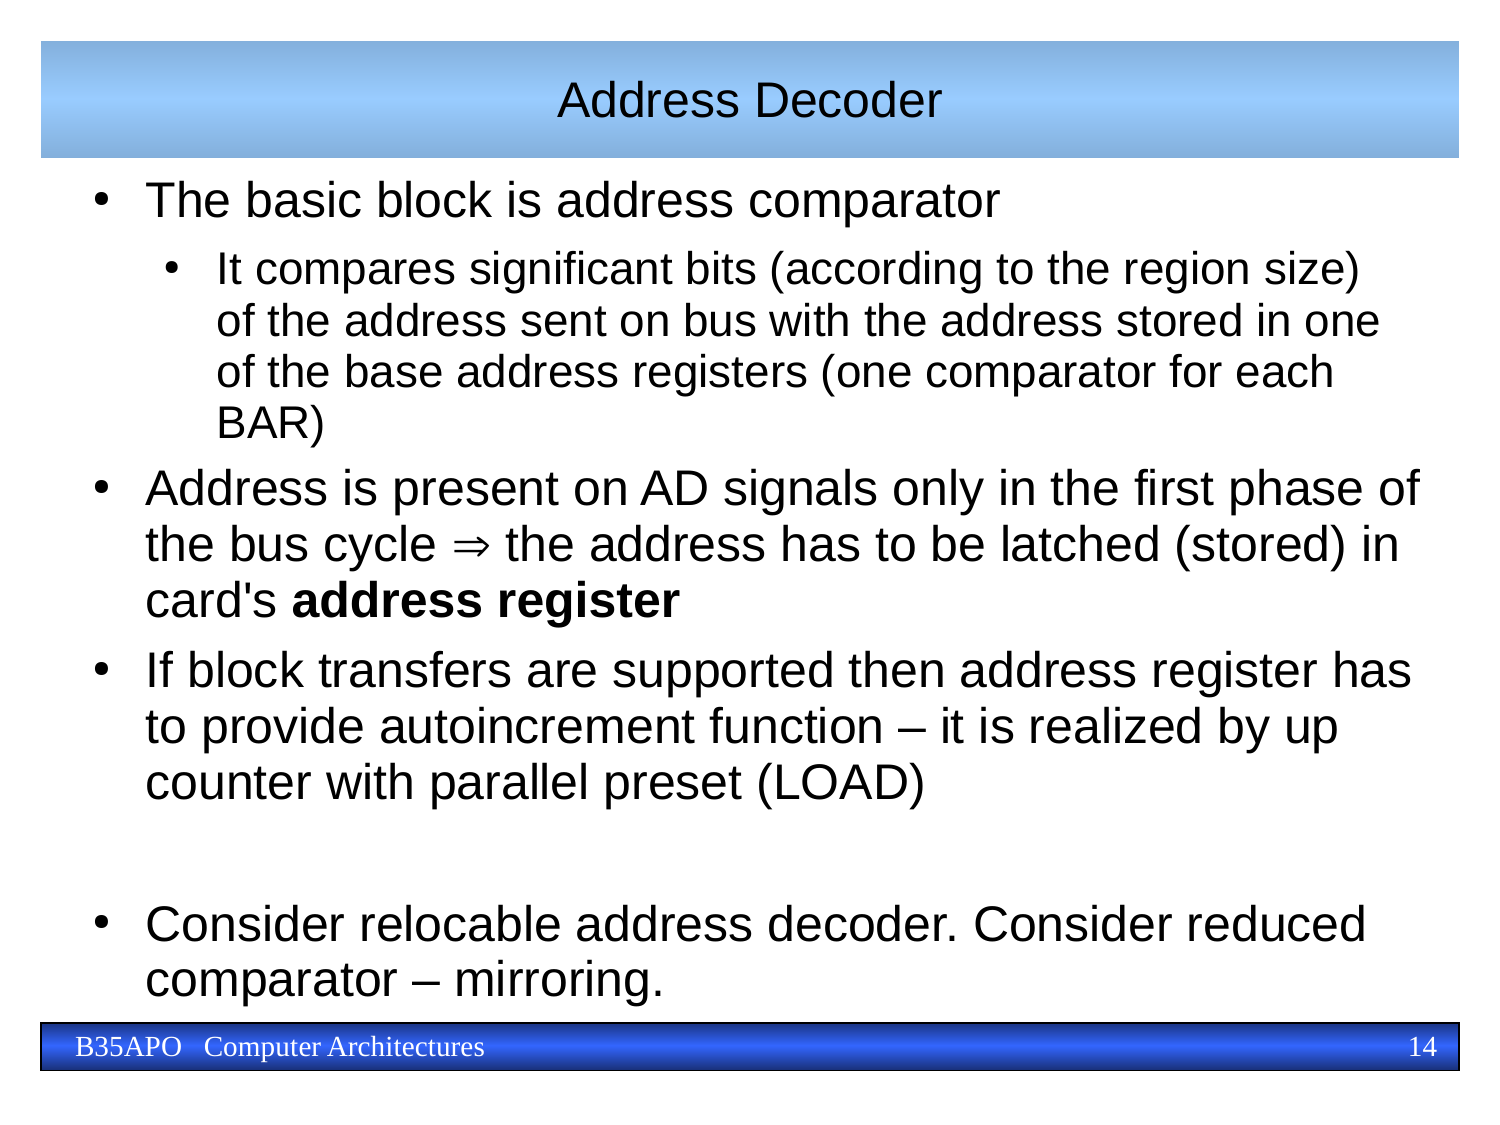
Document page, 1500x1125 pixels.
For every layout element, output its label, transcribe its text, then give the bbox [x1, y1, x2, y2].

list The basic block is address comparator It compares significant bits (according to the region size) of the address sent on bus with the address stored in one of the base address registers (one comparator for each BAR) Address is present on AD signals only in the first phase of the bus cycle ⇒ the address has to be latched (stored) in card's address register If block transfers are supported then address register has to provide autoincrement function – it is realized by up counter with parallel preset (LOAD) Consider relocable address decoder. Consider reduced comparator – mirroring. [75, 172, 1426, 1012]
title Address Decoder [41, 41, 1459, 158]
